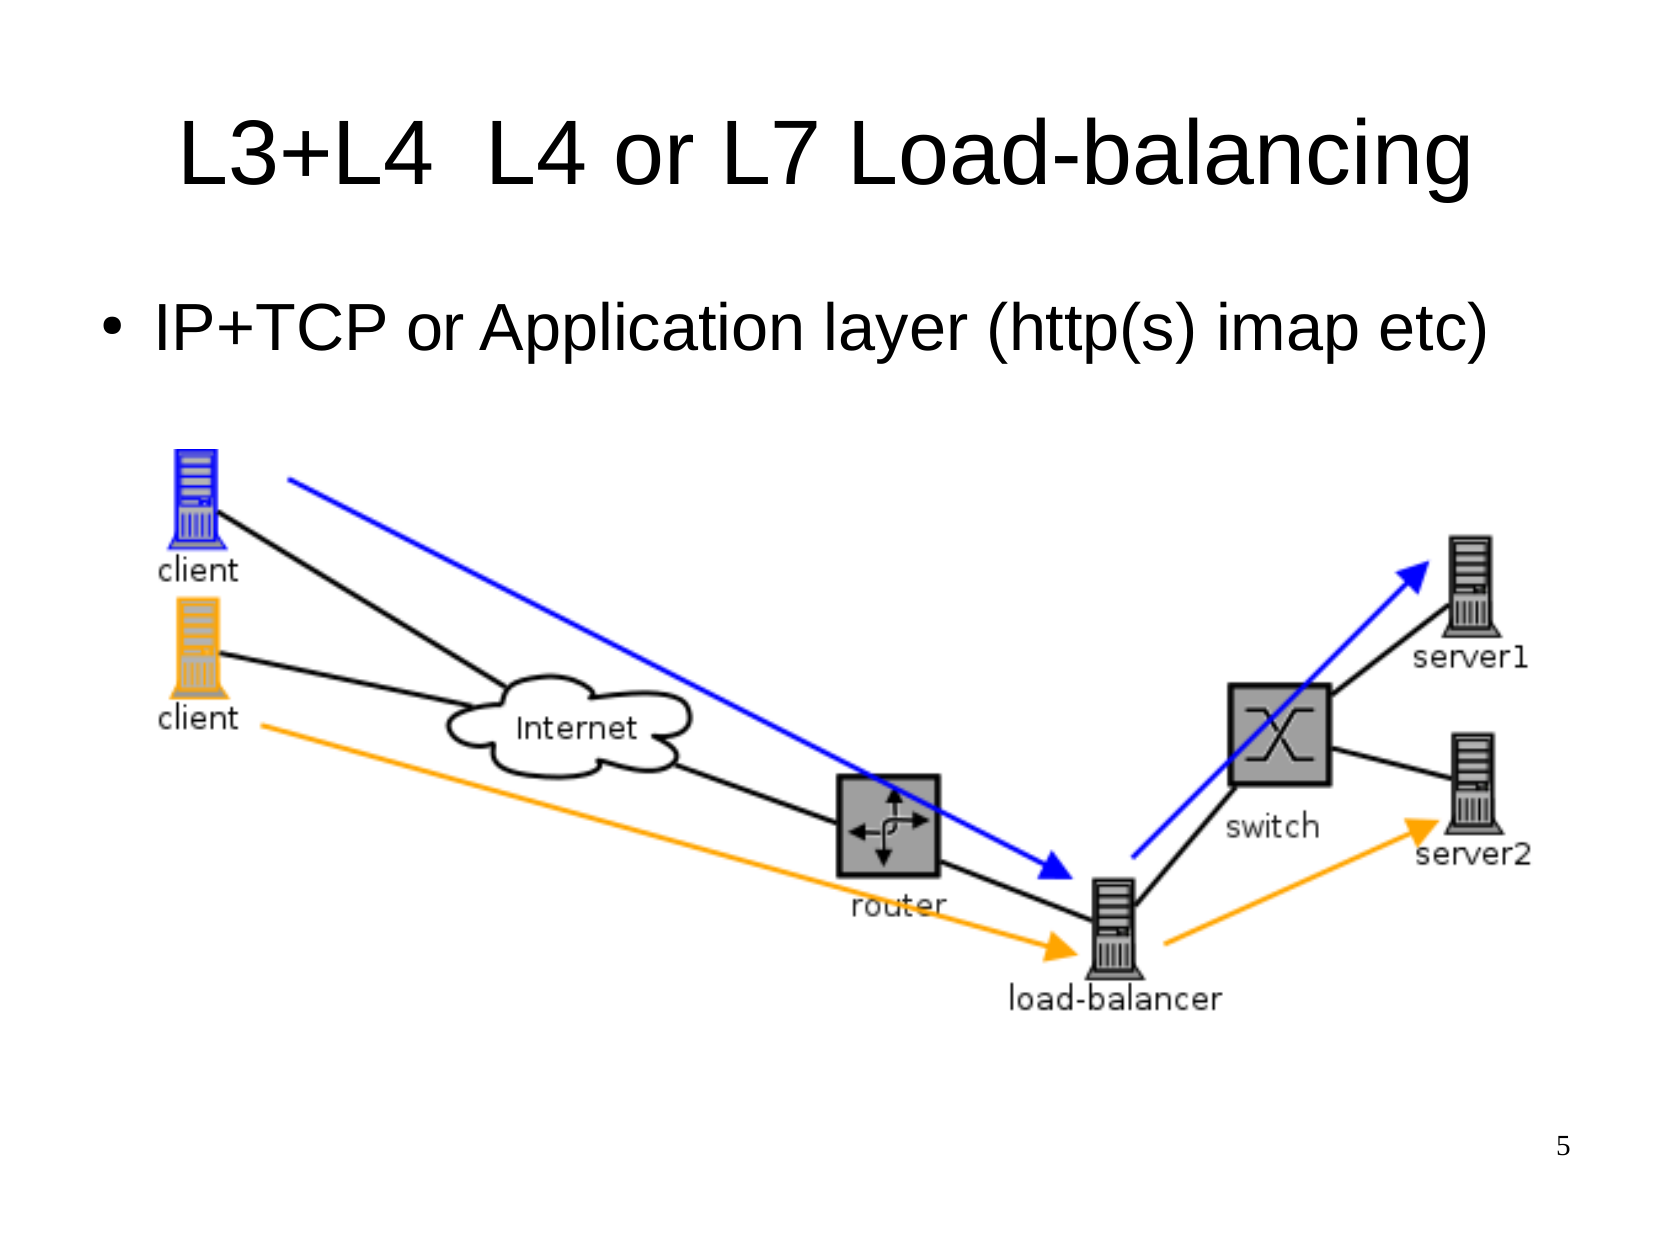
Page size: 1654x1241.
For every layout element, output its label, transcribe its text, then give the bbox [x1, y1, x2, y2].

title L3+L4 L4 or L7 Load-balancing [82, 49, 1571, 257]
list IP+TCP or Application layer (http(s) imap etc) [82, 290, 1571, 1109]
picture [150, 449, 1538, 1024]
